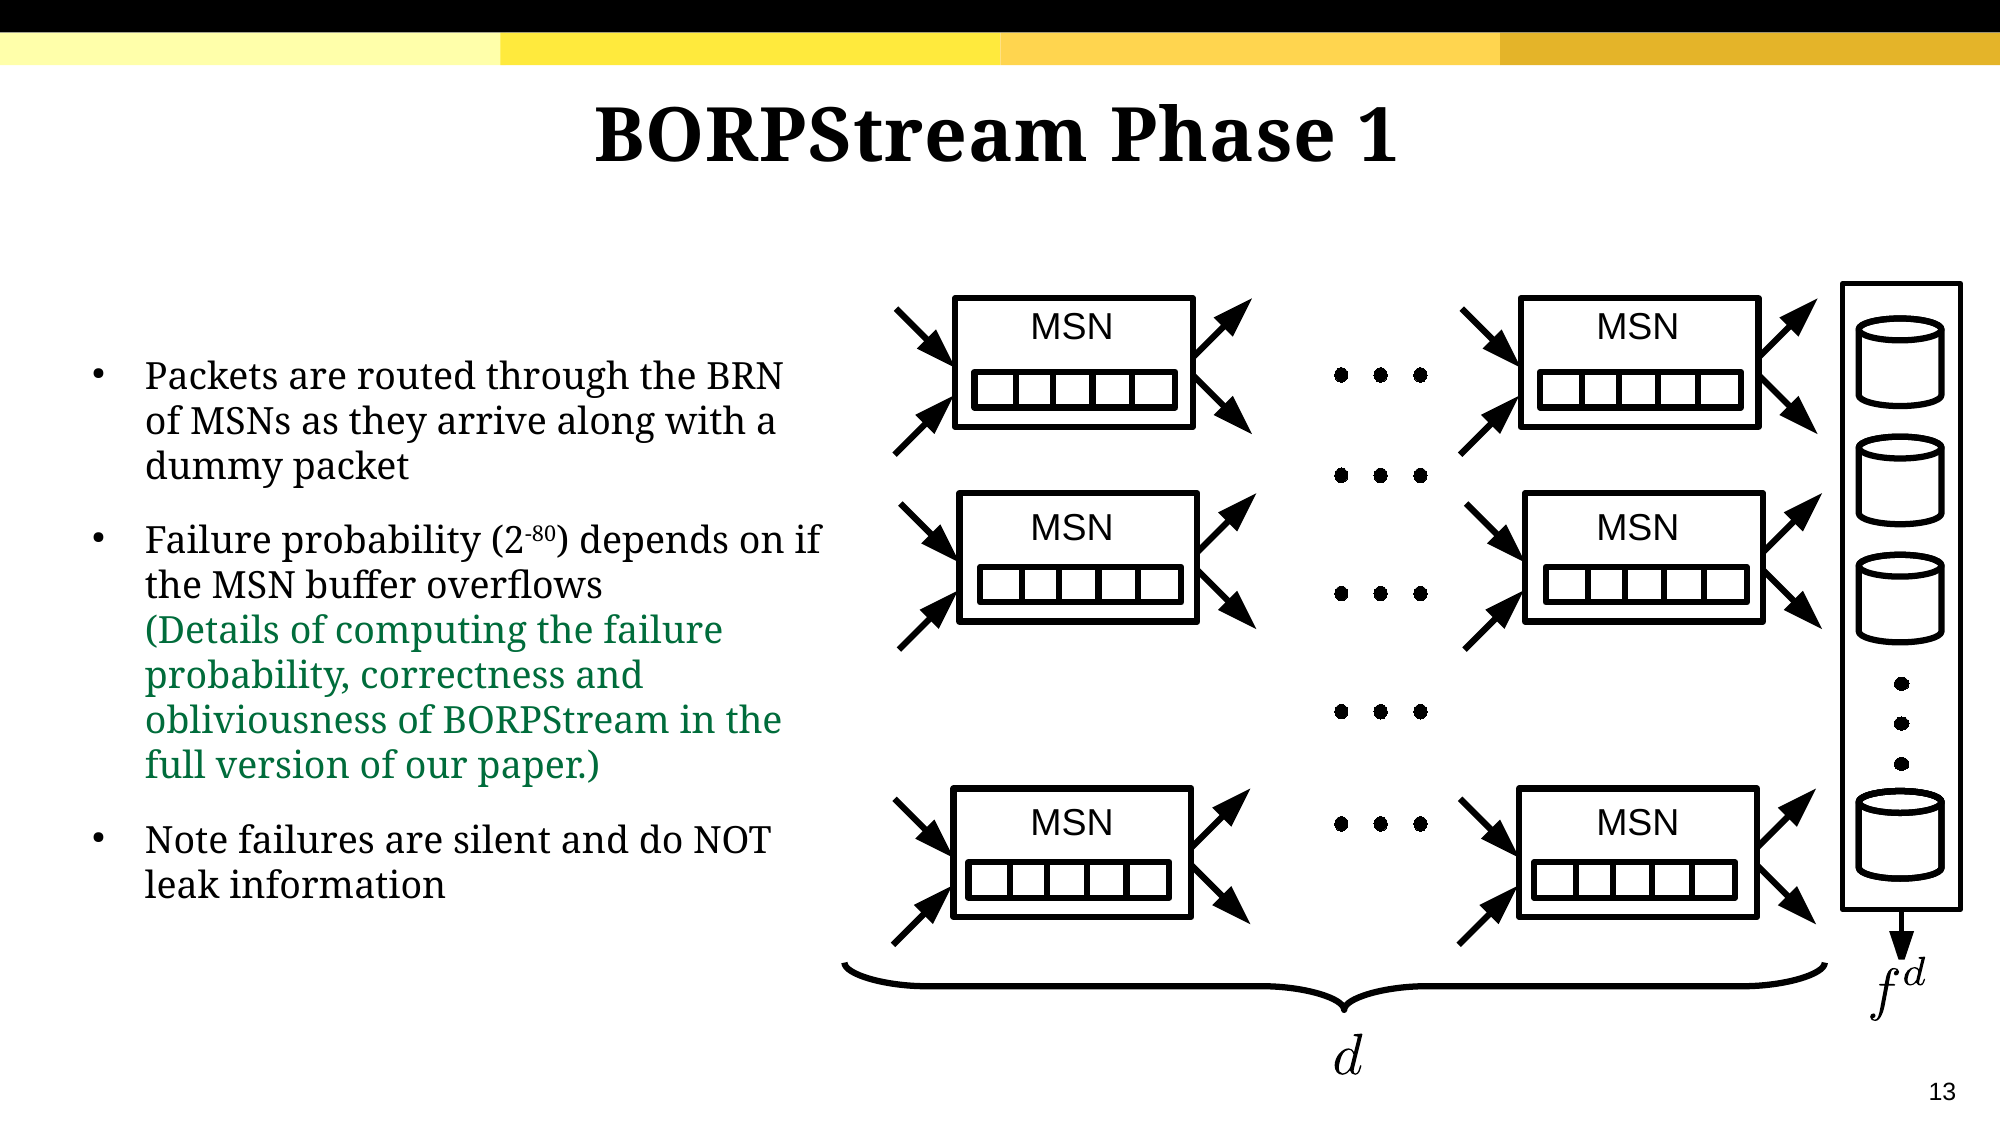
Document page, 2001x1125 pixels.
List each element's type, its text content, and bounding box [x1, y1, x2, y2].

text_box [953, 788, 1192, 917]
text_box [959, 493, 1198, 622]
text_box [1334, 367, 1348, 383]
text_box [1373, 704, 1388, 720]
text_box MSN [1581, 298, 1695, 356]
text_box [1520, 298, 1759, 427]
text_box [1373, 586, 1388, 601]
text_box [1334, 1033, 1363, 1075]
text_box [1373, 367, 1388, 383]
text_box MSN [1015, 499, 1129, 556]
text_box [1334, 586, 1348, 601]
text_box MSN [1015, 298, 1129, 356]
text_box MSN [1581, 794, 1695, 852]
text_box [1334, 704, 1348, 719]
title BORPStream Phase 1 [48, 65, 1947, 213]
text_box [1334, 816, 1348, 832]
text_box [1373, 468, 1388, 483]
text_box 13 [1913, 1070, 1972, 1113]
text_box [1413, 704, 1428, 720]
text_box [1525, 493, 1763, 622]
text_box [1334, 467, 1348, 483]
text_box MSN [1581, 499, 1695, 556]
text_box [1373, 816, 1388, 832]
text_box [1413, 367, 1428, 383]
text_box [1413, 586, 1428, 601]
text_box [1413, 816, 1428, 832]
list Packets are routed through the BRN of MSNs as they arrive along with a dummy packet Failure probability (2-80) depends on if the MSN buffer overflows (Details of computing the failure probability, correctness and obliviousness of BORPStream in the full version of our paper.) Note failures are silent and do NOT leak information [59, 344, 839, 1125]
text_box [1413, 468, 1428, 483]
text_box [1842, 283, 1961, 910]
text_box MSN [1015, 794, 1129, 852]
text_box [1519, 788, 1758, 917]
text_box [955, 298, 1193, 427]
list [76, 224, 1975, 1125]
text_box [1869, 956, 1926, 1022]
